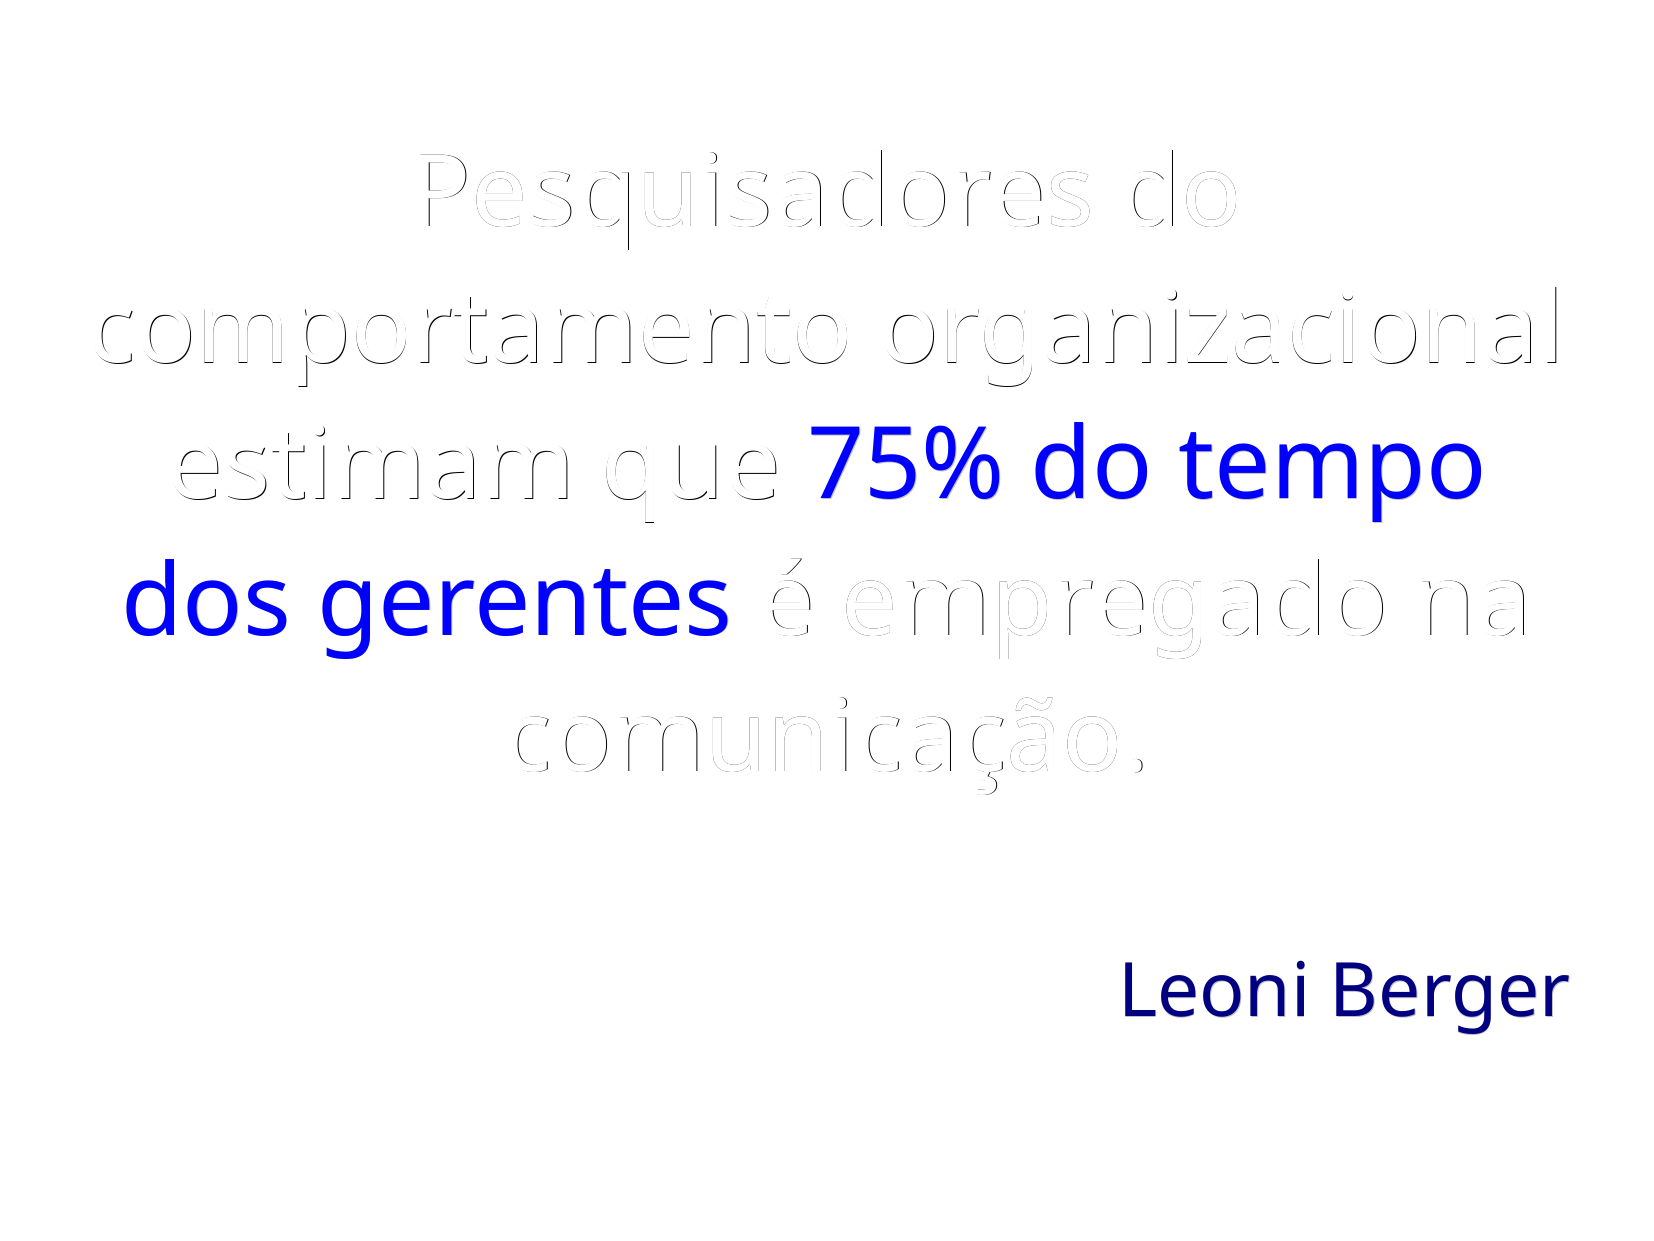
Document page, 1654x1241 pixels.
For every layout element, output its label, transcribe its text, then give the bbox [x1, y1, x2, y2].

subtitle Pesquisadores do comportamento organizacional estimam que 75% do tempo dos gerentes é empregado na comunicação. Leoni Berger [82, 56, 1571, 1102]
